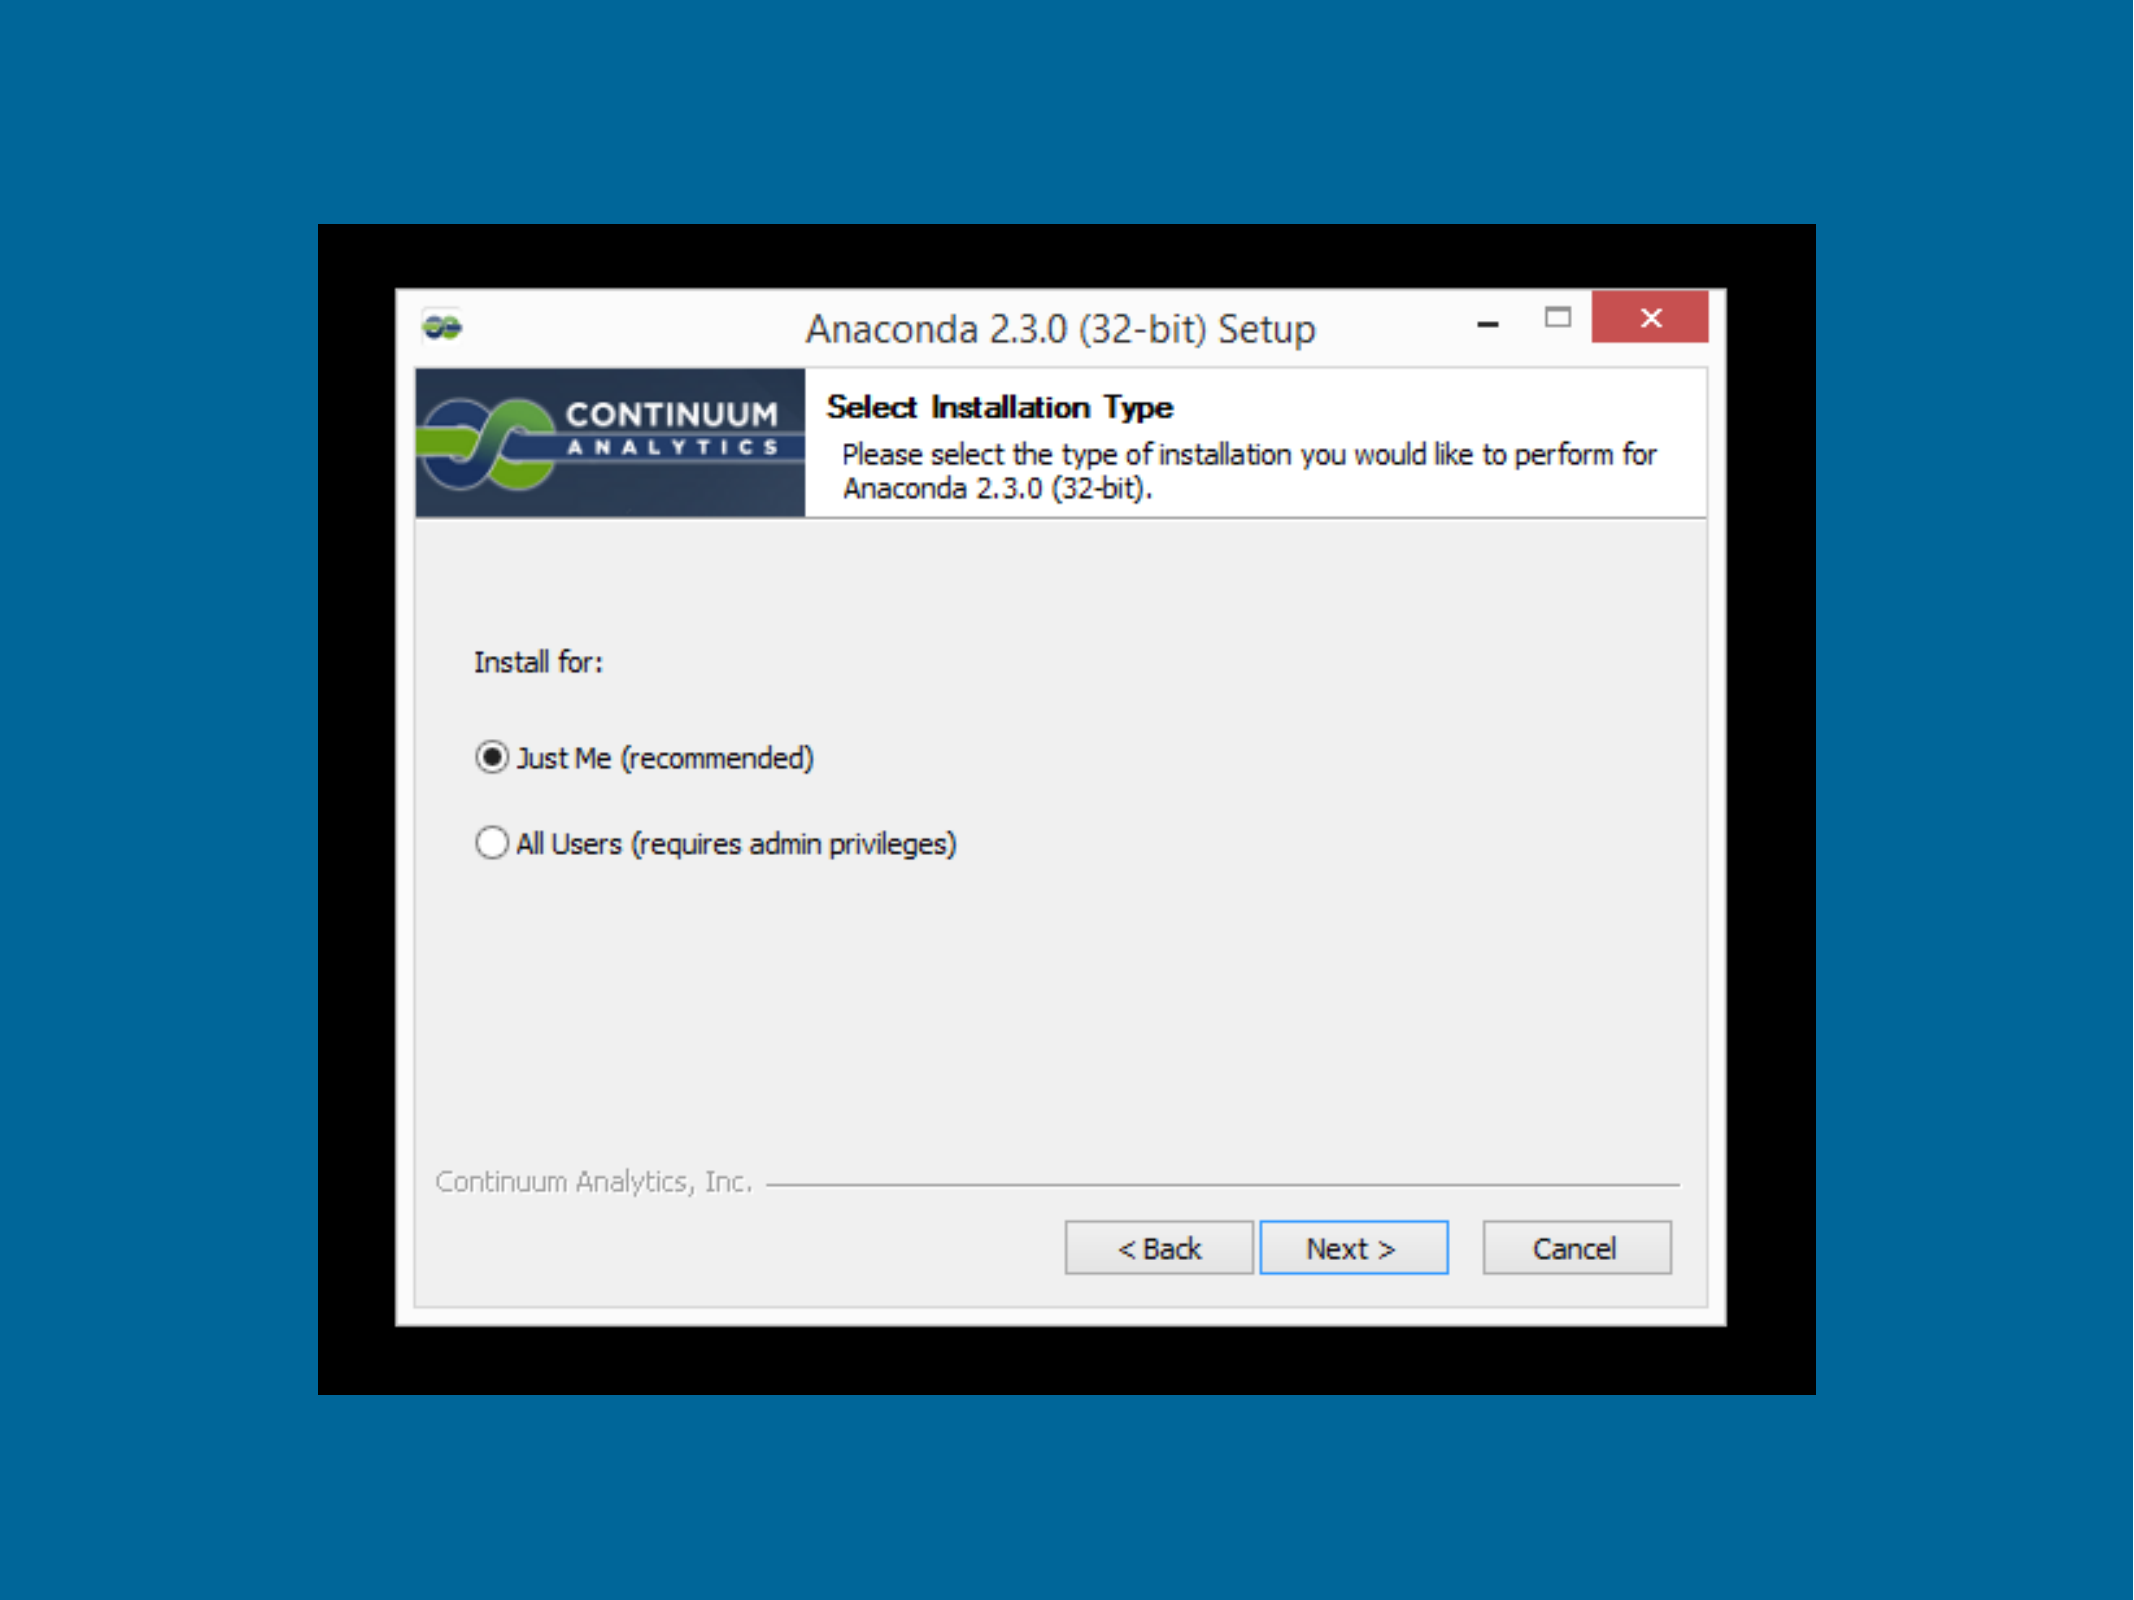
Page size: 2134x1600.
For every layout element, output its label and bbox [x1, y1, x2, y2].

picture [319, 225, 1815, 1394]
